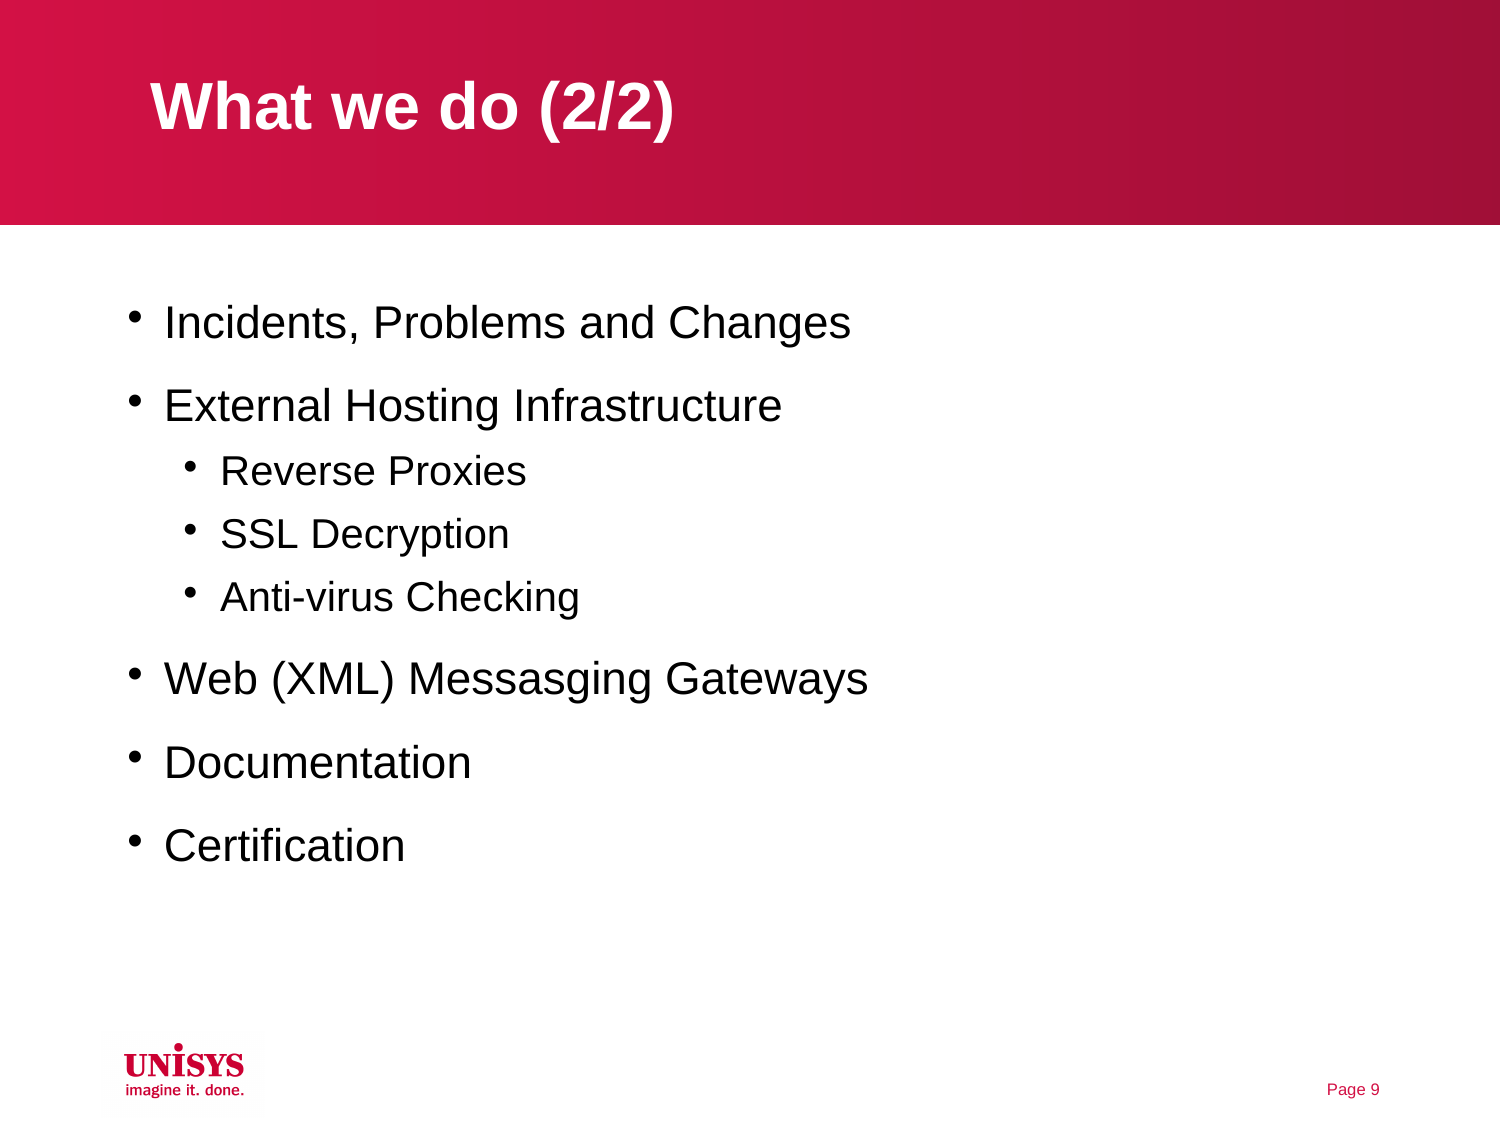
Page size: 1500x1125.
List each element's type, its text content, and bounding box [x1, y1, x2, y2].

list Incidents, Problems and Changes External Hosting Infrastructure Reverse Proxies SSL Decryption Anti-virus Checking Web (XML) Messasging Gateways Documentation Certification [112, 284, 1388, 1005]
picture [101, 1031, 265, 1118]
title What we do (2/2) [112, 21, 1387, 195]
